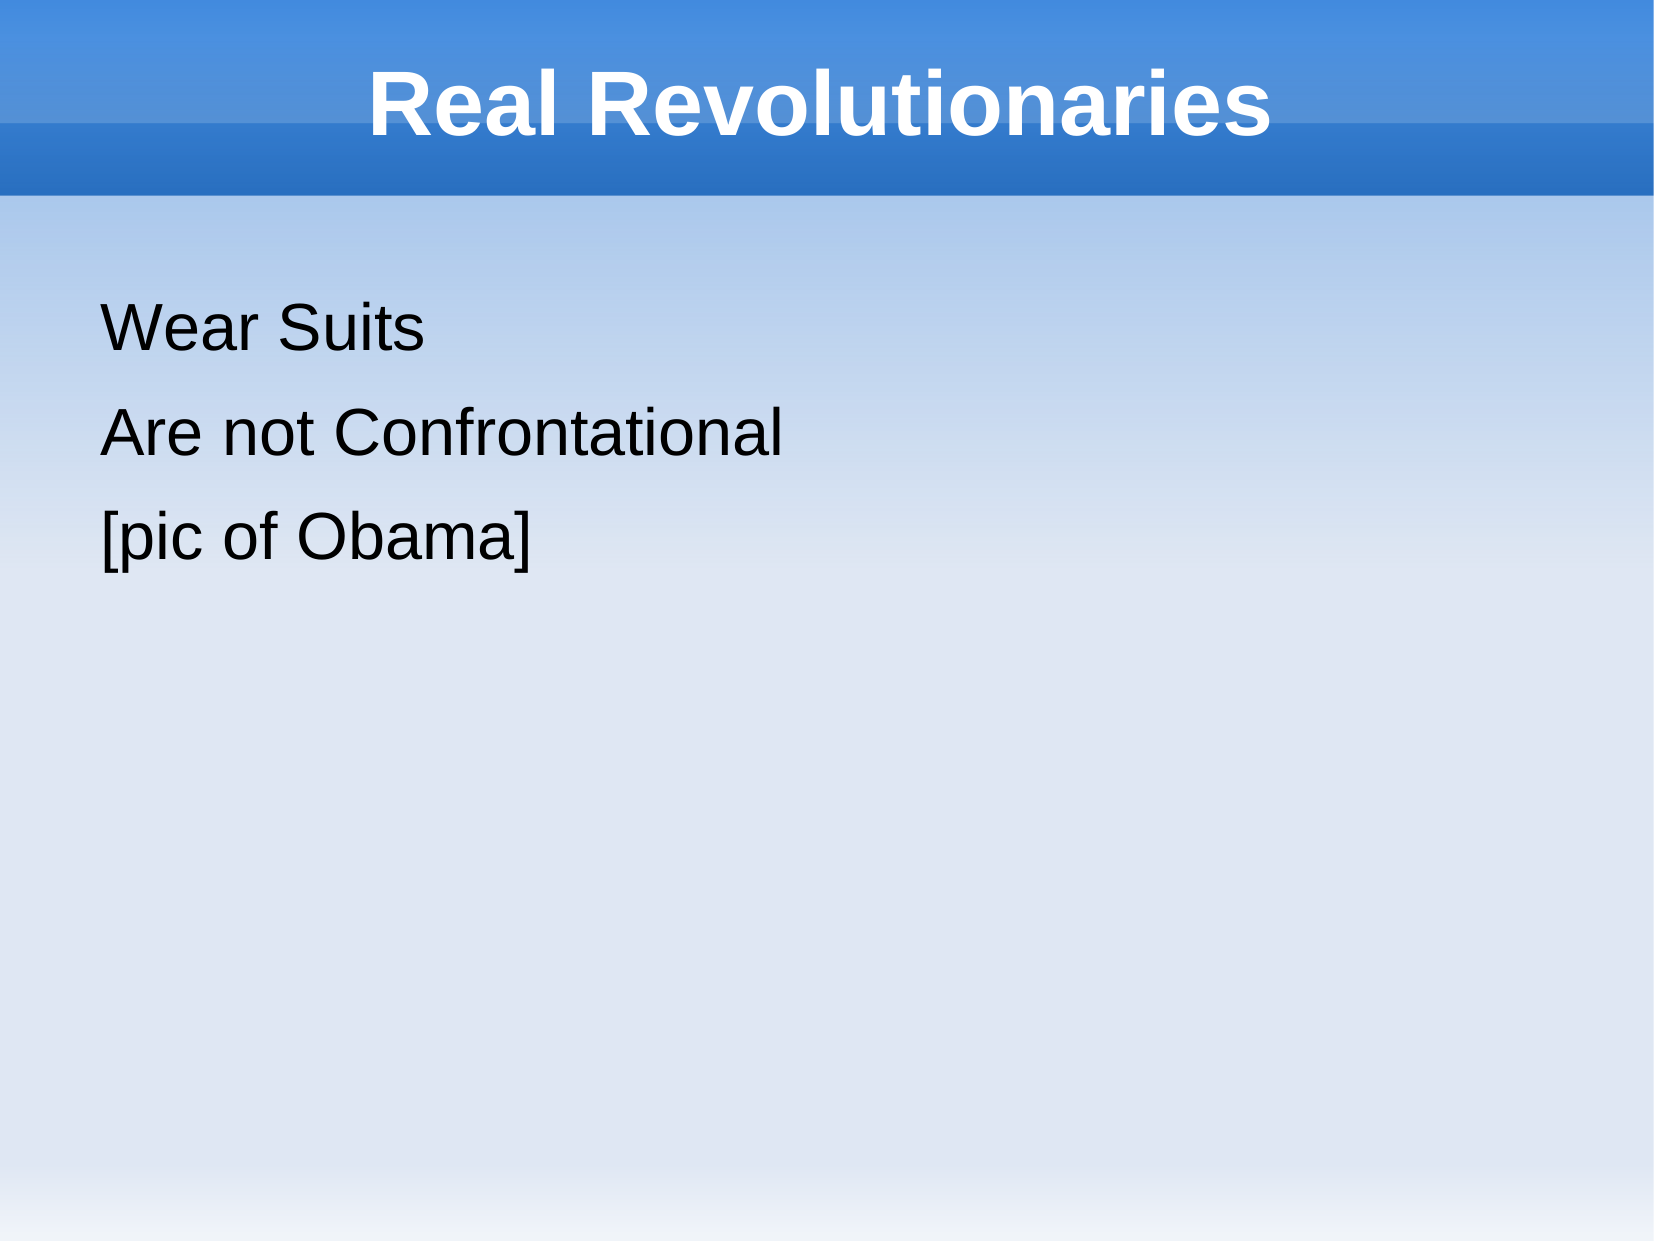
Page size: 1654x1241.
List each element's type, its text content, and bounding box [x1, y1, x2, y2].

list Wear Suits Are not Confrontational [pic of Obama] [82, 290, 1571, 1094]
picture [0, 0, 1654, 1241]
title Real Revolutionaries [76, 7, 1565, 200]
